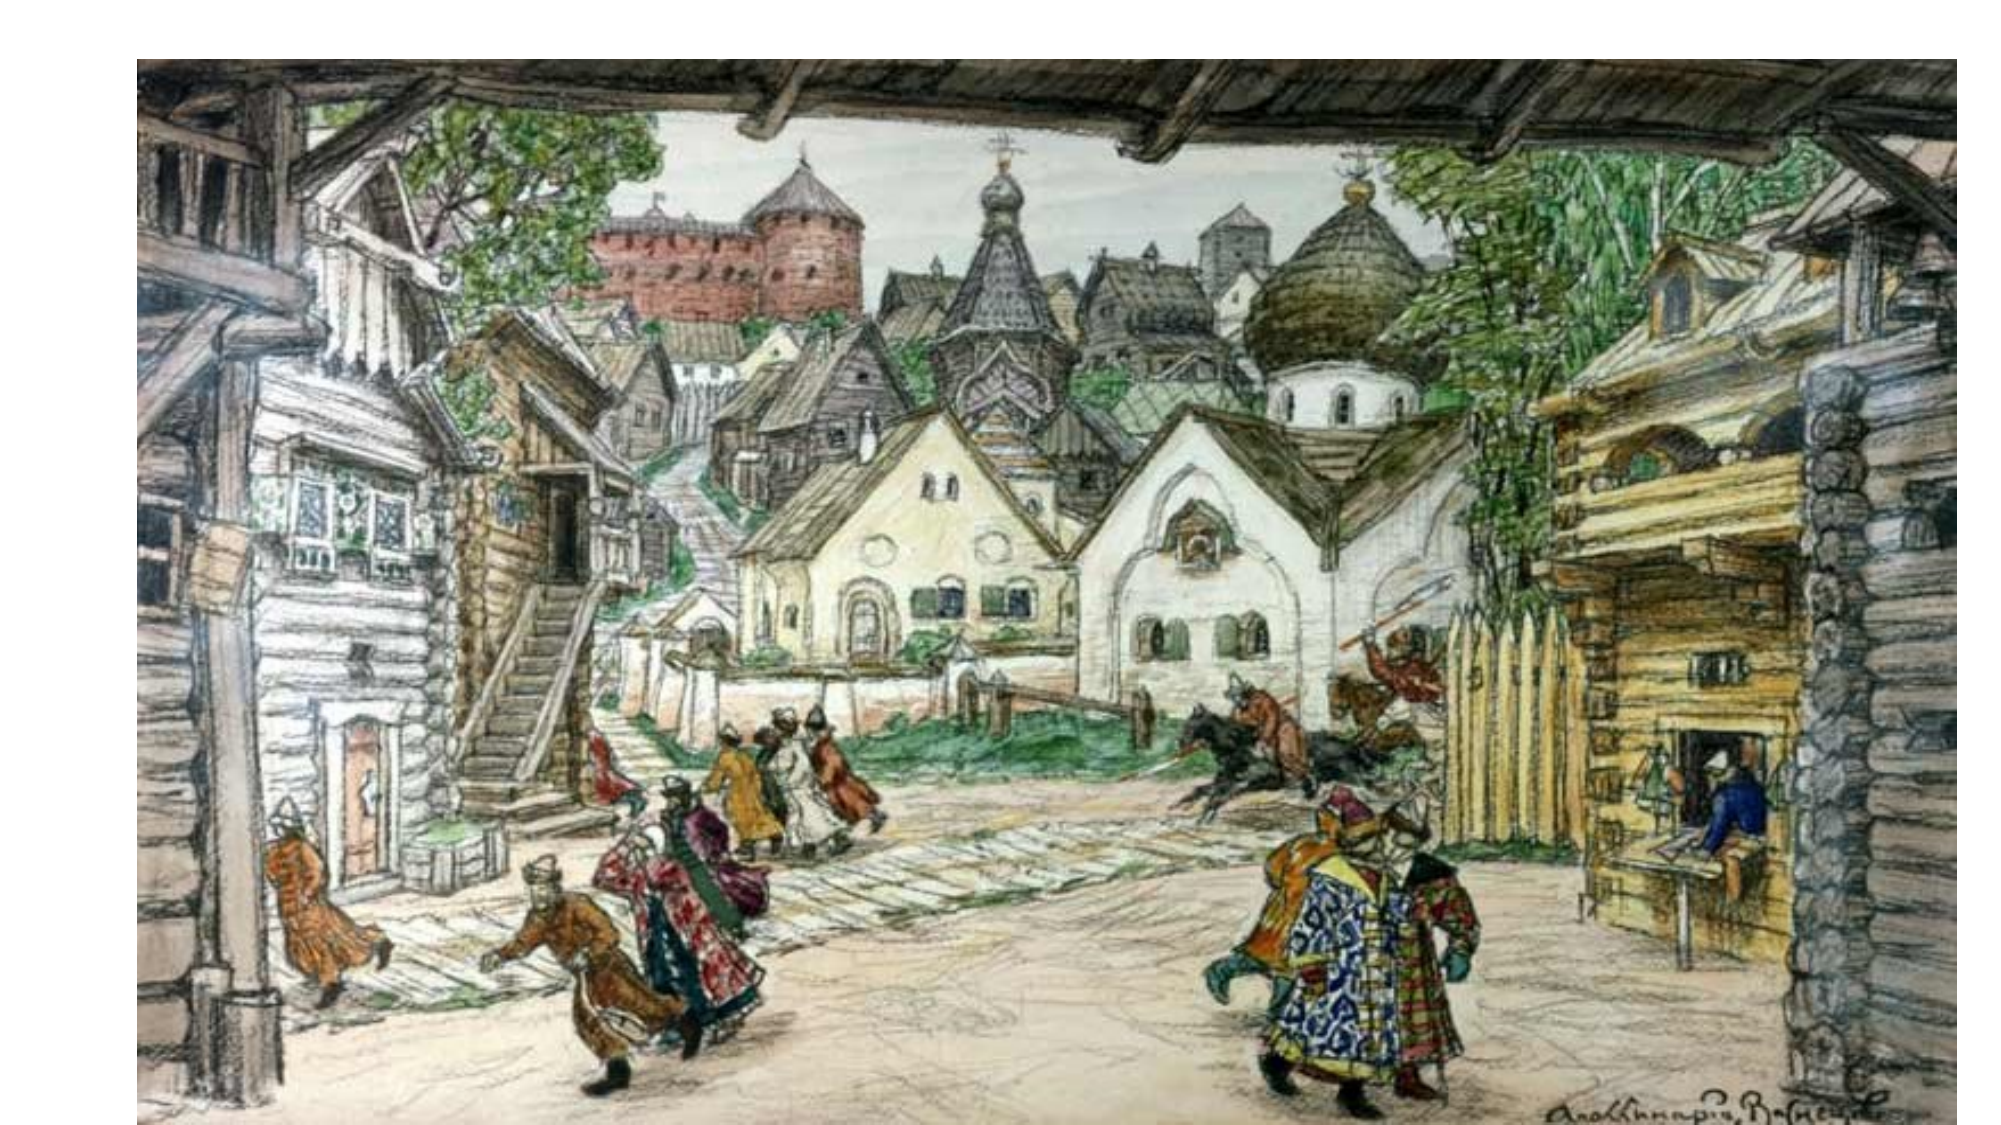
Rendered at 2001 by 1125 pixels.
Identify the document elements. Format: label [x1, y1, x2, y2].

picture [137, 59, 1957, 1125]
